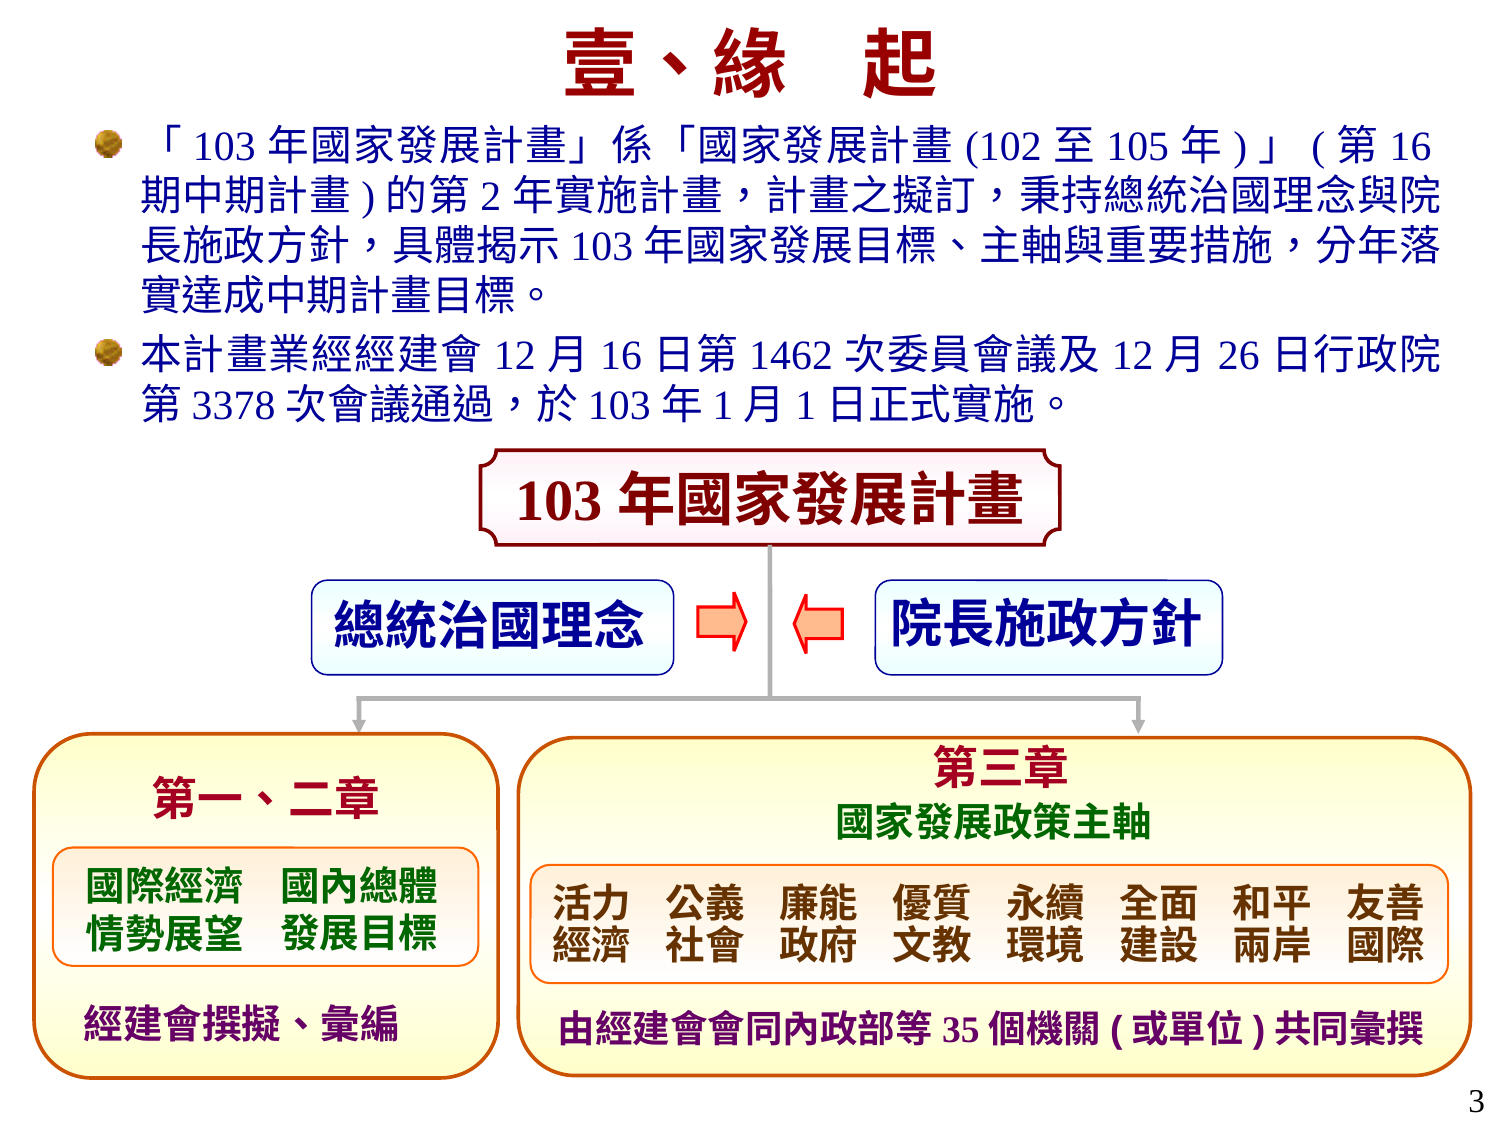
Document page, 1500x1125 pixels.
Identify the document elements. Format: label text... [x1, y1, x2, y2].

picture [95, 339, 122, 366]
text_box 第三章 [735, 734, 1267, 797]
text_box [794, 594, 843, 654]
text_box [875, 591, 1222, 675]
text_box [708, 1064, 1149, 1076]
text_box [518, 737, 1471, 1054]
text_box 友善國際 [1336, 870, 1436, 978]
text_box 經建會撰擬、彙編 [76, 979, 708, 1125]
text_box 公義社會 [655, 870, 755, 978]
text_box 院長施政方針 [876, 587, 1253, 663]
text_box 優質文教 [882, 870, 982, 978]
text_box 由經建會會同內政部等35個機關(或單位)共同彙撰 [705, 993, 1459, 1064]
text_box 103年國家發展計畫 [480, 450, 1060, 545]
text_box [697, 592, 746, 652]
text_box 壹、緣 起 [0, 0, 1500, 114]
text_box 第一、二章 [104, 757, 427, 836]
text_box 永續環境 [996, 870, 1096, 978]
text_box 總統治國理念 [318, 589, 722, 664]
text_box 和平兩岸 [1222, 870, 1323, 978]
text_box 「103年國家發展計畫」係「國家發展計畫(102至105年)」(第16期中期計畫)的第2年實施計畫，計畫之擬訂，秉持總統治國理念與院長施政方針，具體揭示103年國家發展目標、主軸與重要措施，分年落實達成中期計畫目標。 本計畫業經經建會12月16日第1462次委員會議及12月26日行政院第3378次會議通過，於103年1月1日正式實施。 [80, 114, 1457, 494]
text_box [311, 580, 673, 675]
text_box [34, 733, 499, 1076]
picture [95, 130, 122, 158]
text_box 國家發展政策主軸 [728, 789, 1260, 852]
text_box 活力經濟 [542, 870, 642, 978]
text_box <編號> [1149, 1060, 1500, 1125]
text_box 國際經濟情勢展望 [76, 848, 254, 960]
text_box 全面建設 [1109, 870, 1209, 978]
text_box 廉能政府 [769, 870, 869, 978]
text_box 國內總體發展目標 [265, 847, 453, 968]
text_box [878, 580, 1220, 587]
